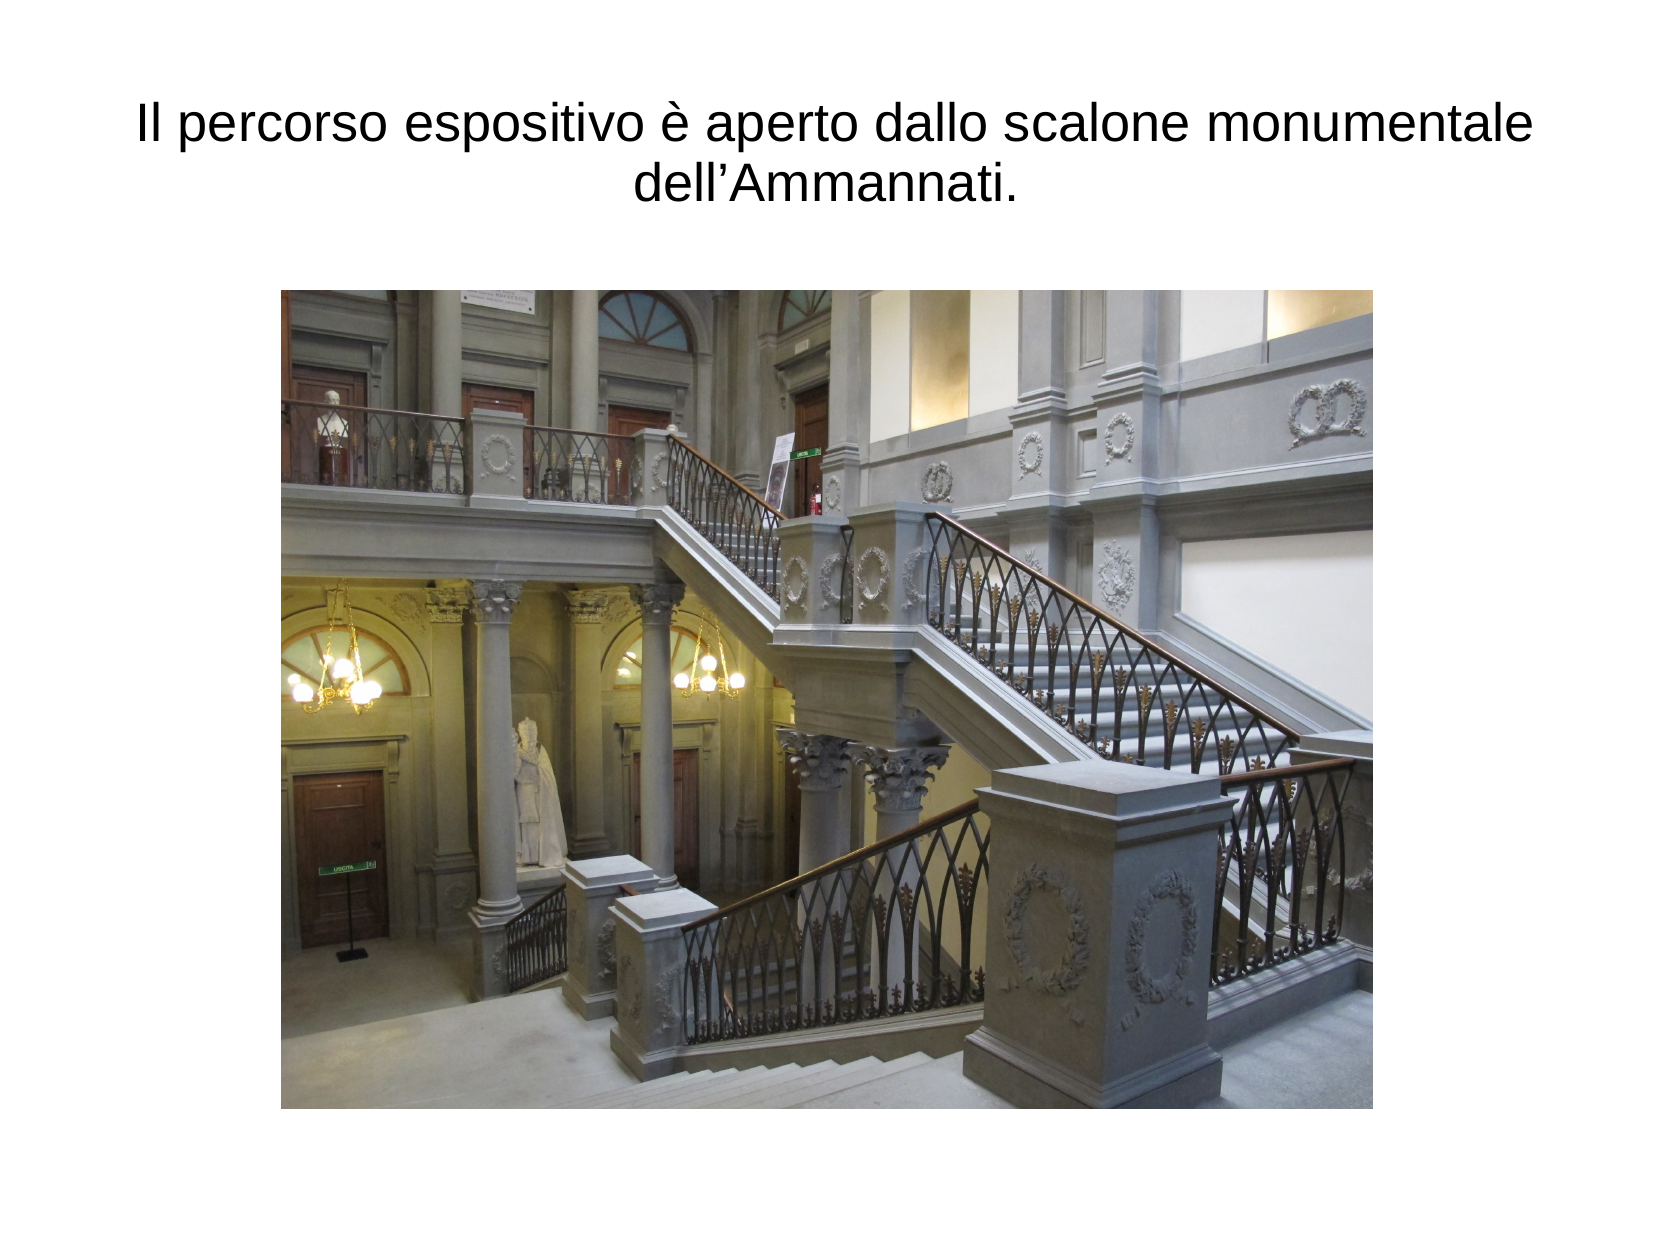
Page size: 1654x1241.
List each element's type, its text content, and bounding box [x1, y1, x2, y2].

title Il percorso espositivo è aperto dallo scalone monumentale dell’Ammannati. [82, 49, 1571, 257]
picture [281, 290, 1373, 1109]
